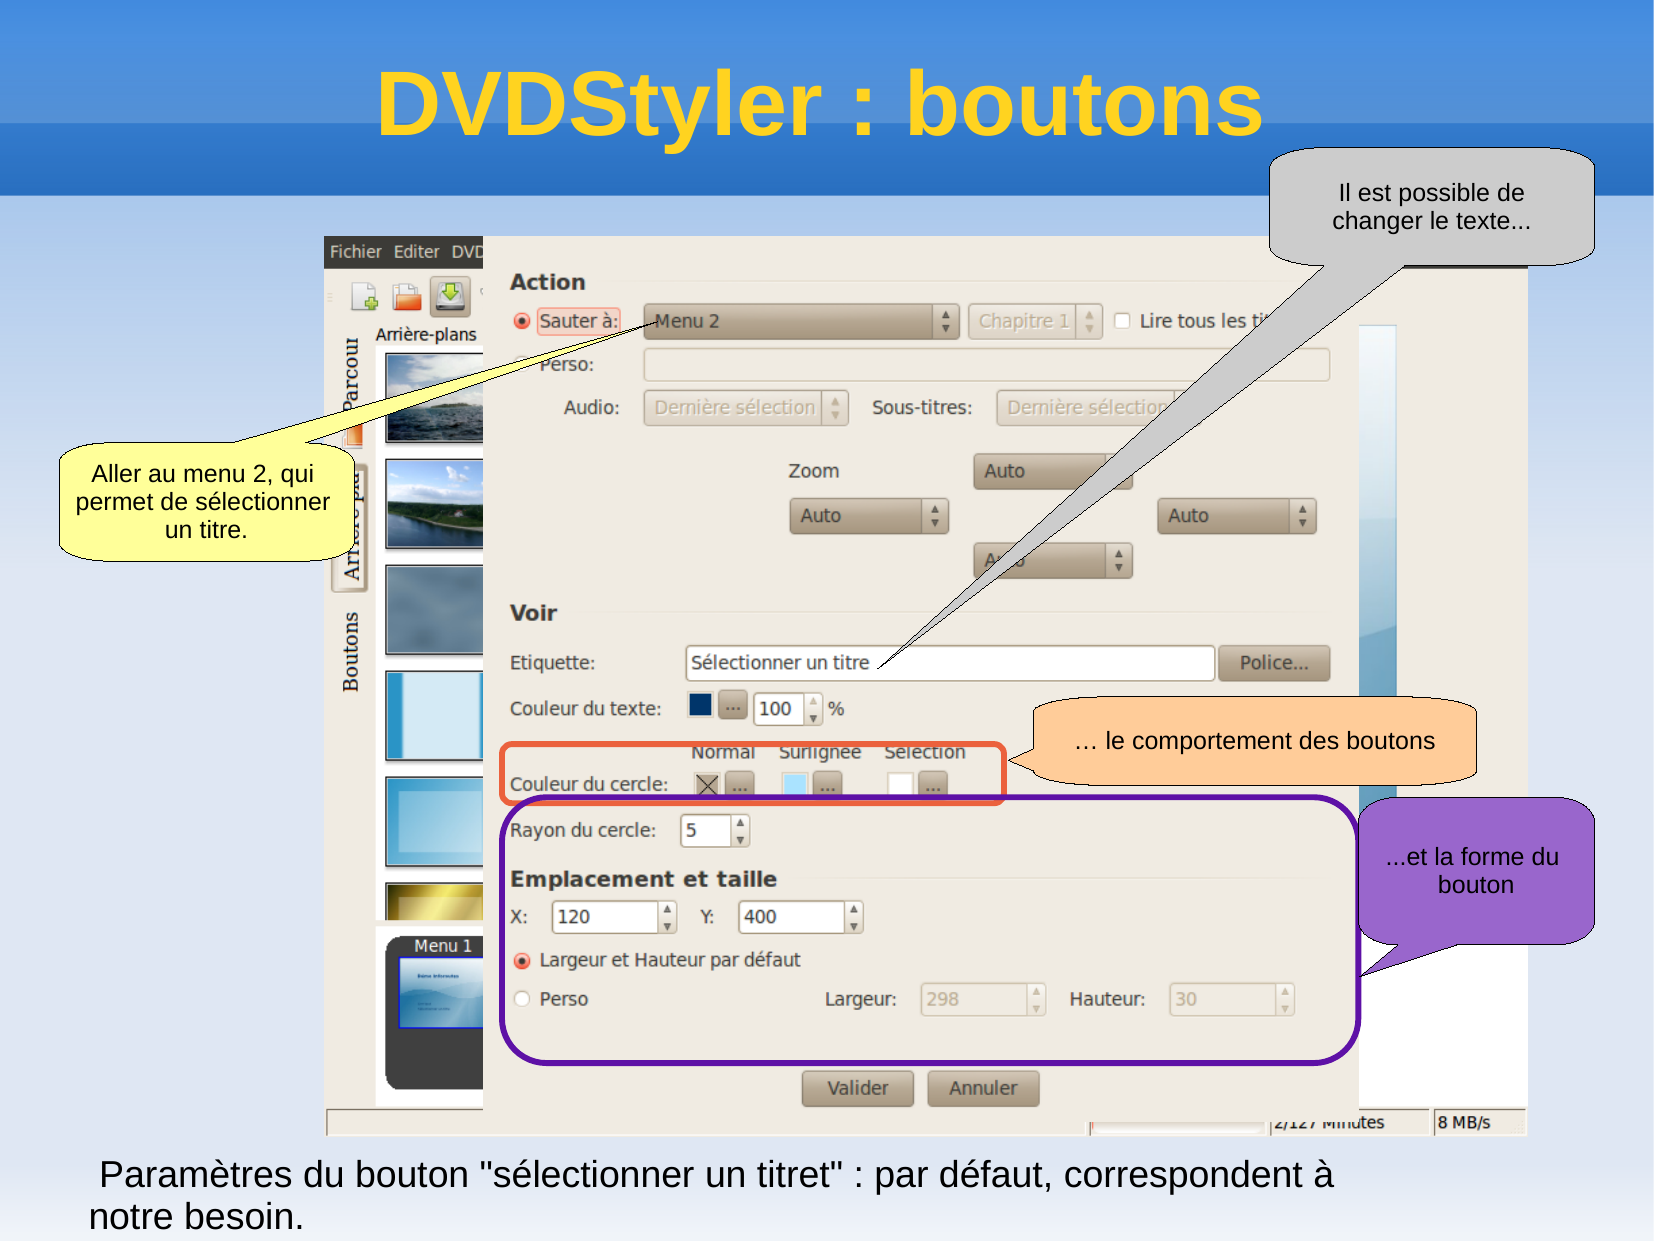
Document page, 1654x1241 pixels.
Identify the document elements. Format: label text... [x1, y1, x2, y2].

title DVDStyler : boutons [76, 0, 1565, 208]
text_box Aller au menu 2, qui permet de sélectionner un titre. [59, 321, 658, 562]
text_box … le comportement des boutons [1008, 696, 1477, 786]
subtitle Paramètres du bouton "sélectionner un titret" : par défaut, correspondent à notre besoin. [88, 1151, 1388, 1241]
text_box [501, 744, 1359, 1064]
text_box Il est possible de changer le texte... [877, 147, 1595, 669]
picture [0, 0, 1654, 1241]
text_box ...et la forme du bouton [1358, 797, 1595, 977]
